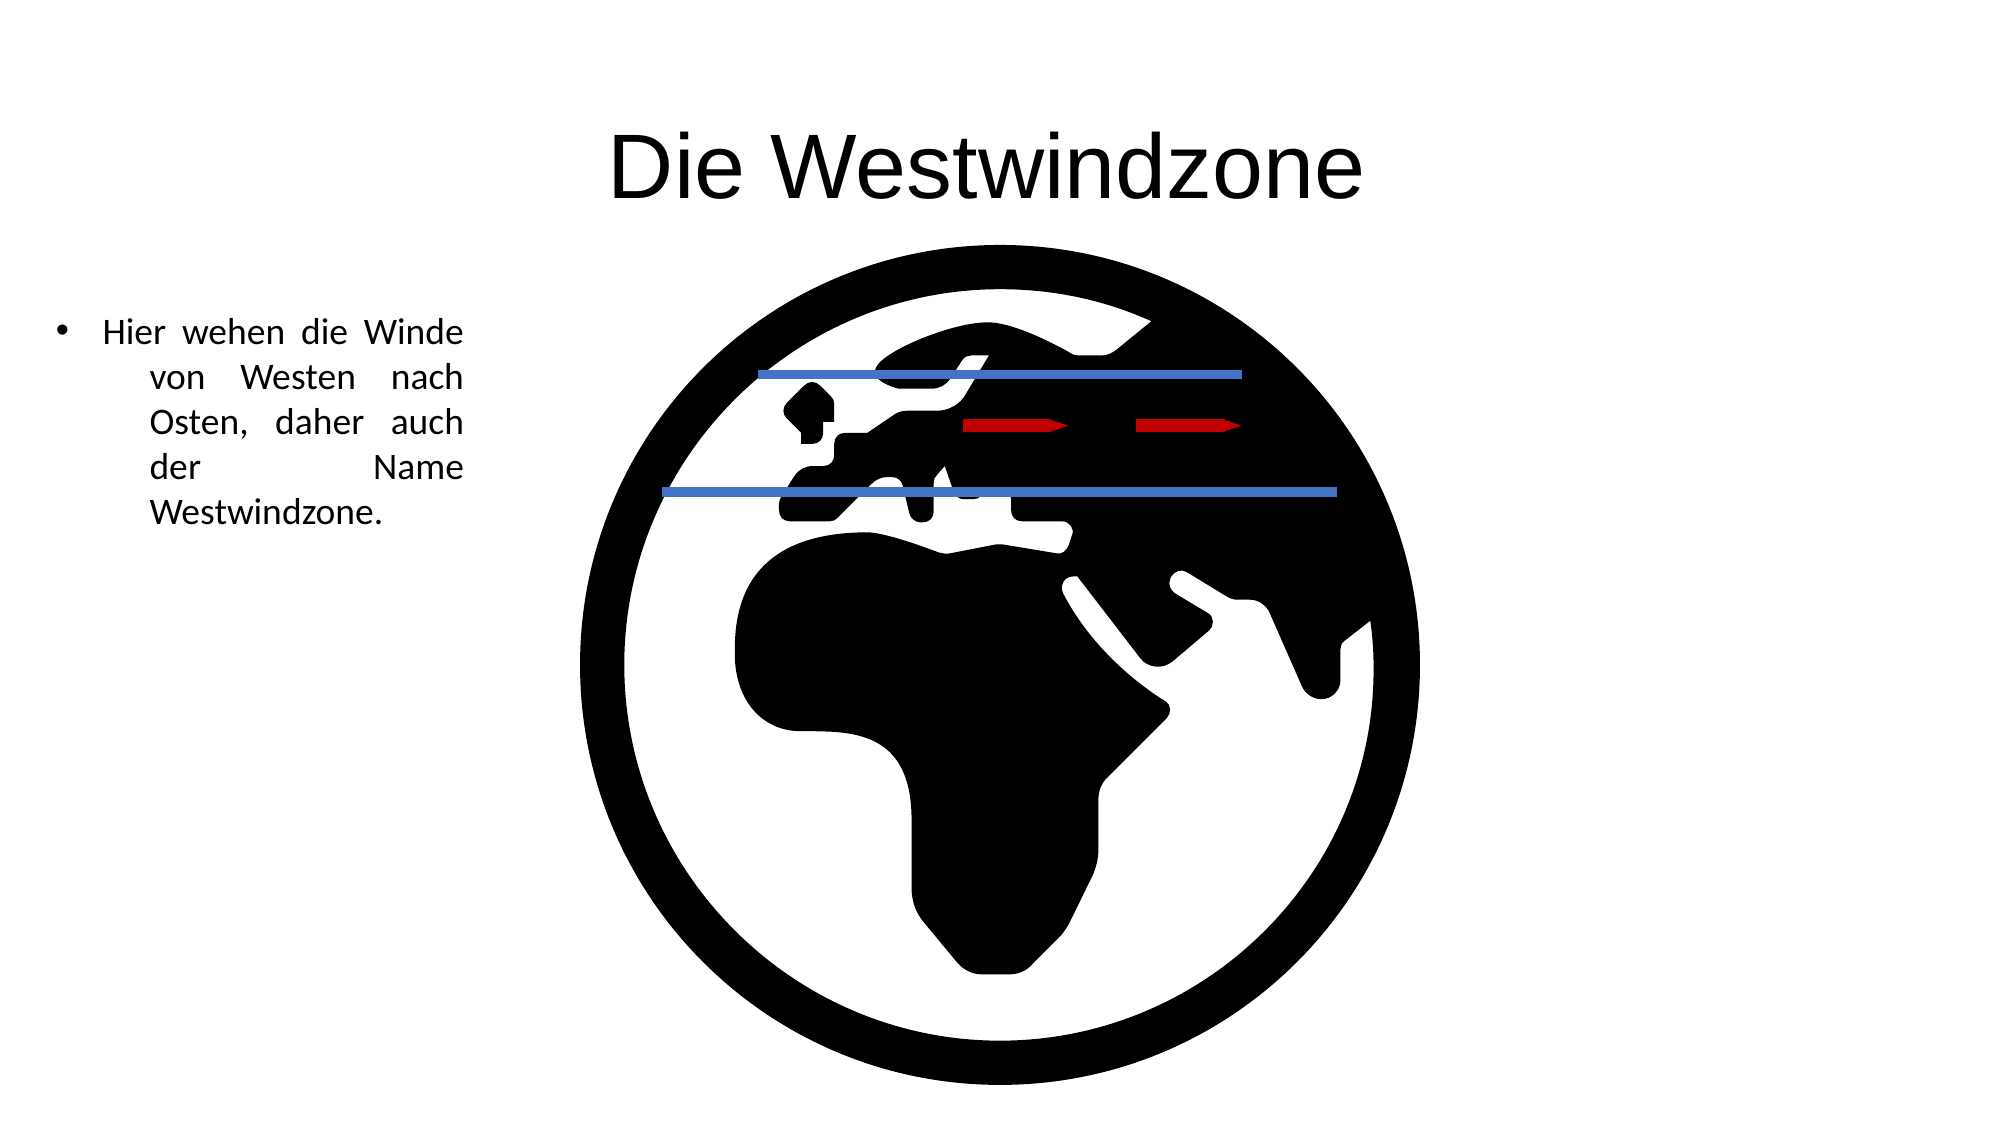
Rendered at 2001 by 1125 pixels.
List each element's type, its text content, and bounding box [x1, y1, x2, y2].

picture [463, 128, 1537, 1125]
text_box Hier wehen die Winde von Westen nach Osten, daher auch der Name Westwindzone. [41, 299, 479, 539]
title Die Westwindzone [137, 59, 1863, 278]
